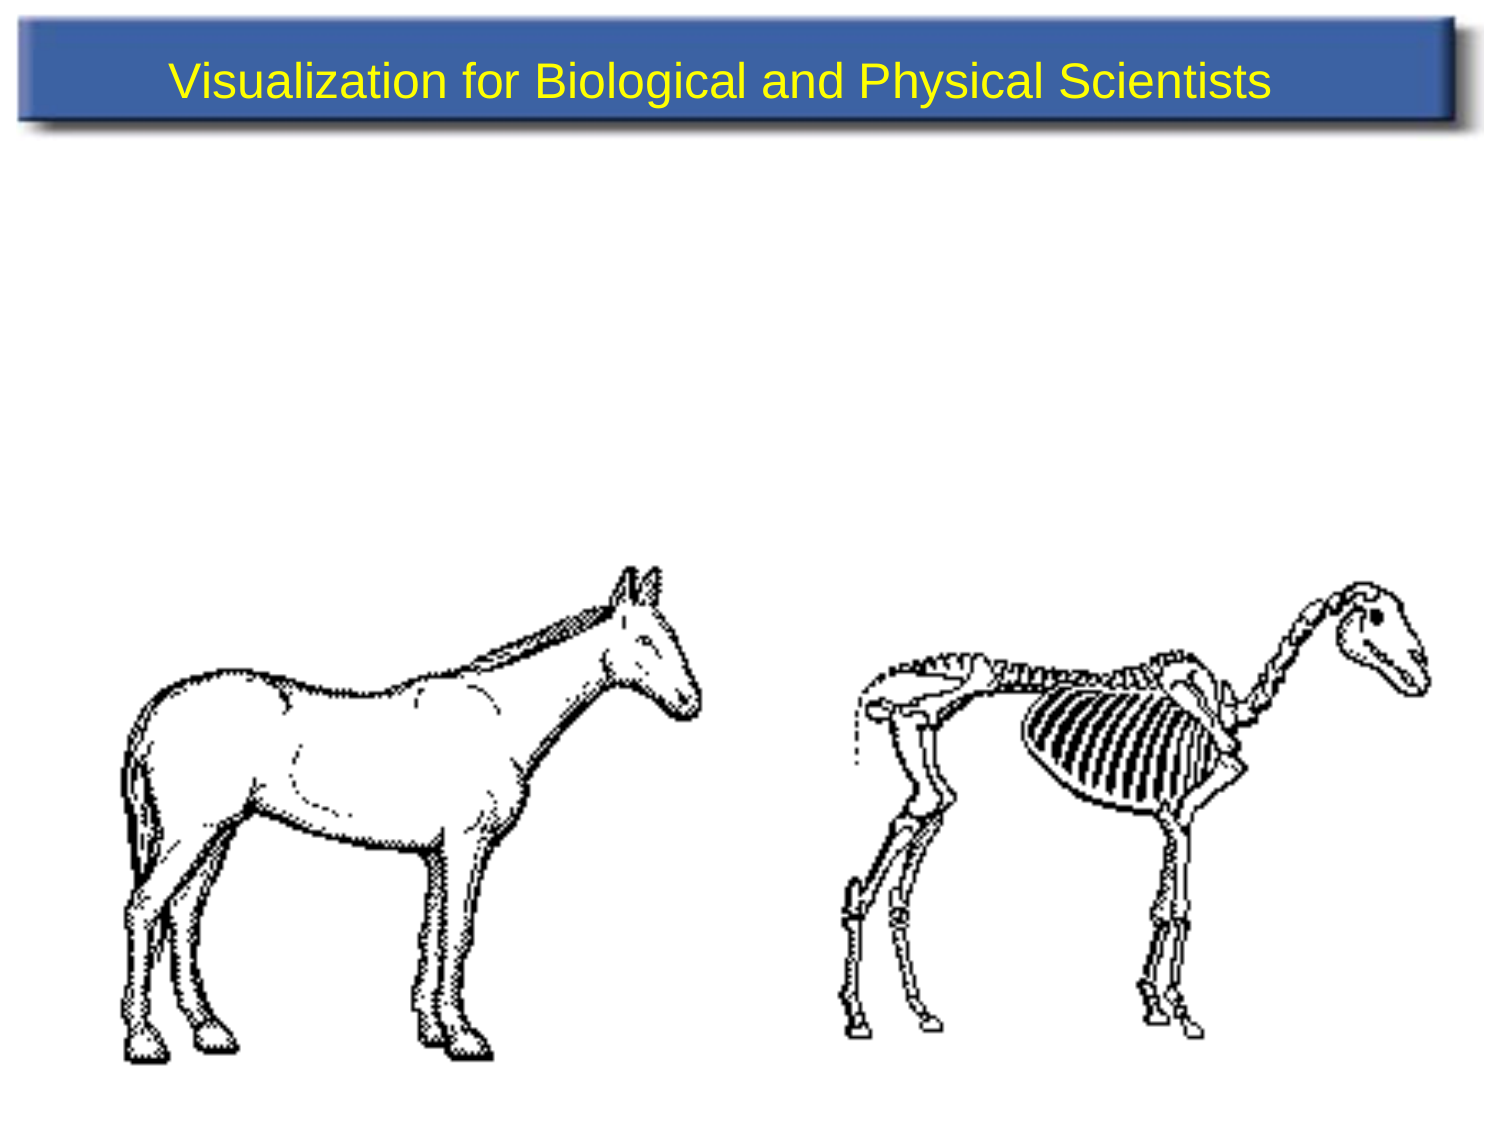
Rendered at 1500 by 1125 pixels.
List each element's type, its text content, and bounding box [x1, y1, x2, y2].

text_box Visualization for Biological and Physical Scientists [41, 31, 1401, 126]
picture [0, 461, 1500, 1125]
picture [16, 13, 1484, 141]
